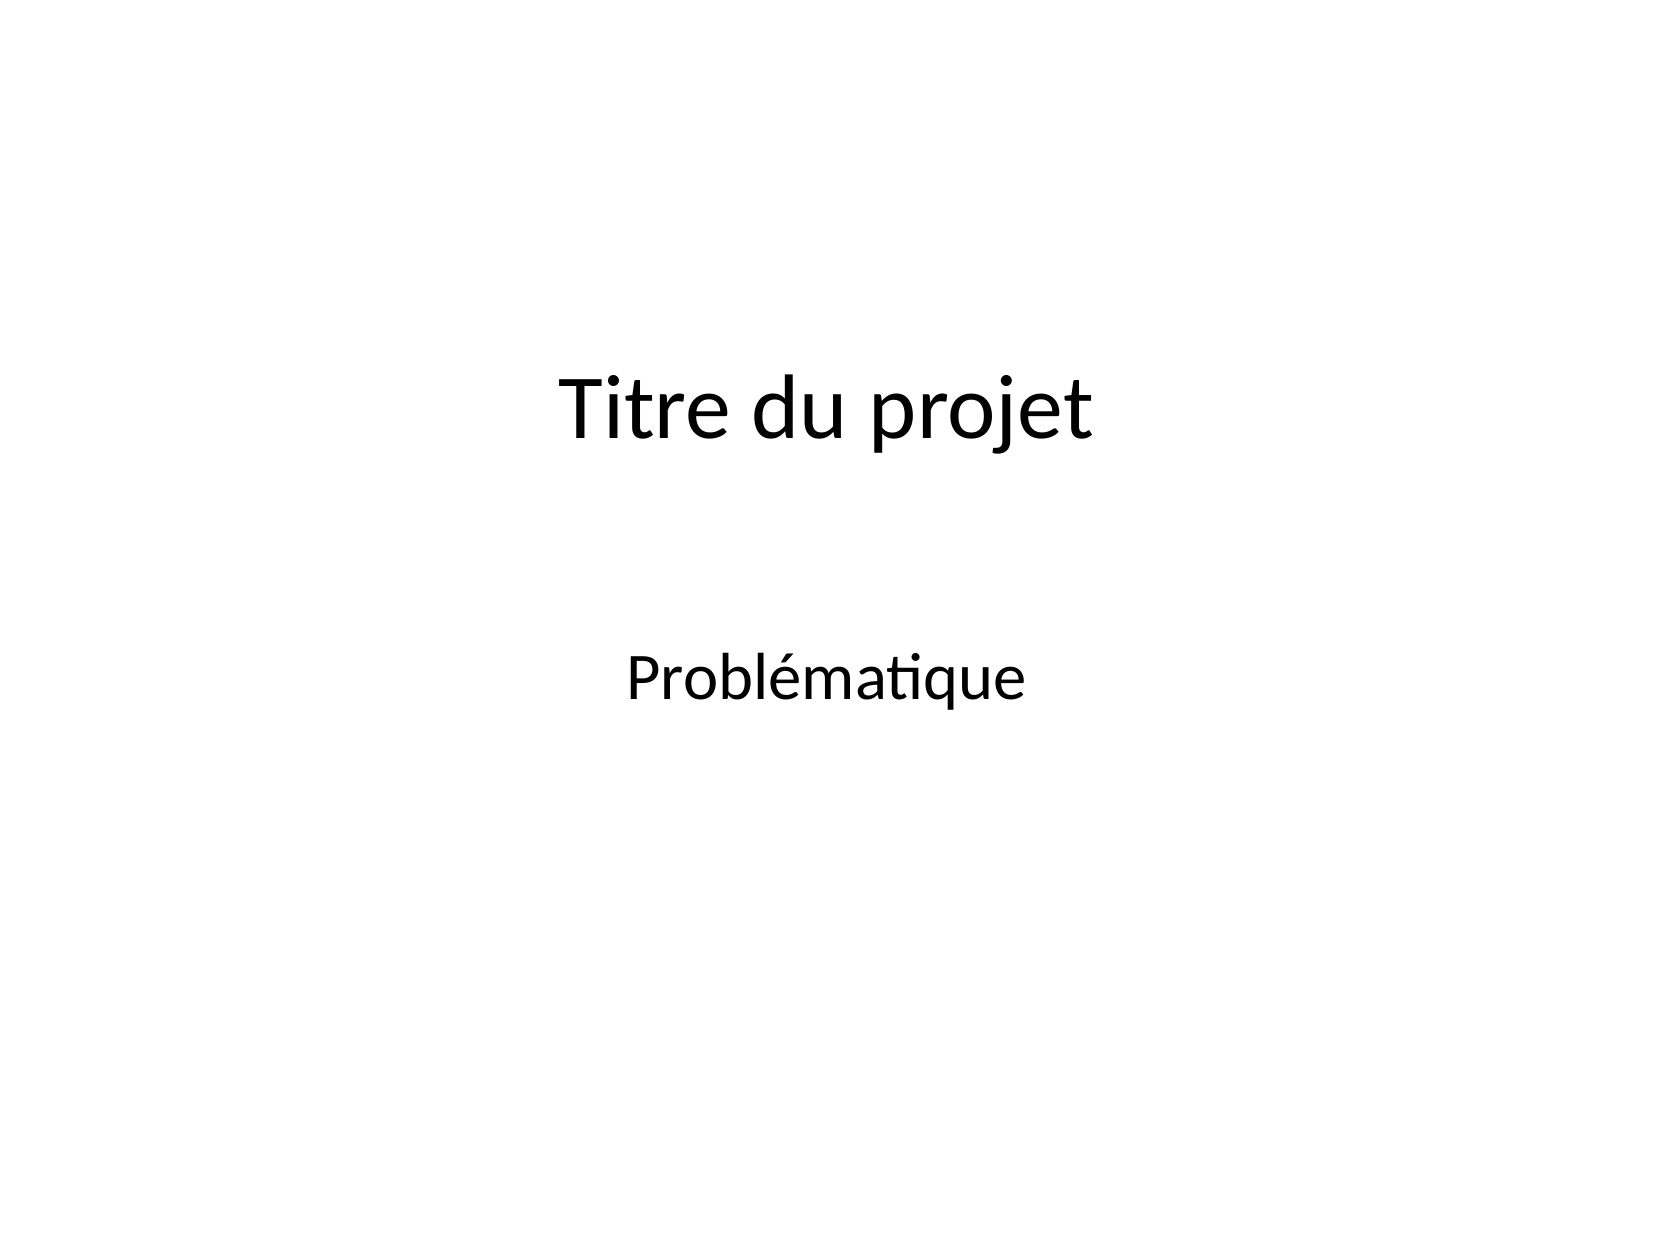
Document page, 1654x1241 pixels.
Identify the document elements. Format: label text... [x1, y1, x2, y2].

list Problématique [82, 649, 1571, 993]
title Titre du projet [82, 312, 1571, 520]
